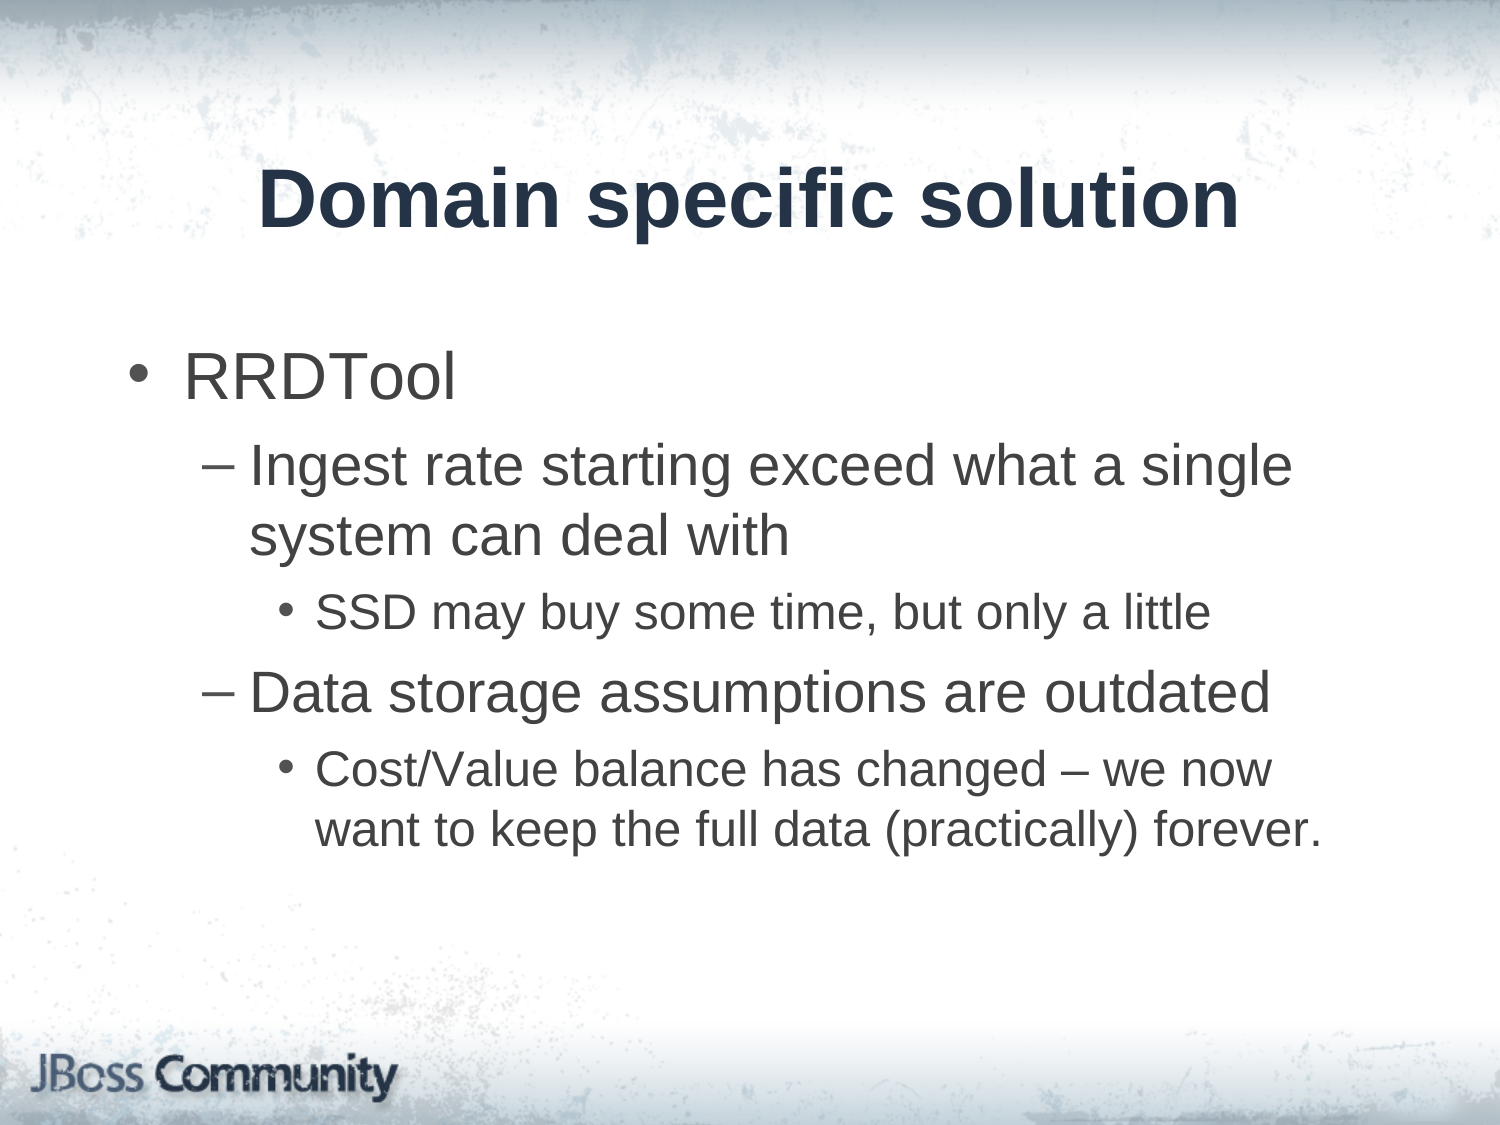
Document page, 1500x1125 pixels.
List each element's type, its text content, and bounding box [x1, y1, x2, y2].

picture [0, 0, 1500, 1125]
list RRDTool Ingest rate starting exceed what a single system can deal with SSD may buy some time, but only a little Data storage assumptions are outdated Cost/Value balance has changed – we now want to keep the full data (practically) forever. [112, 324, 1388, 1083]
title Domain specific solution [112, 76, 1388, 312]
